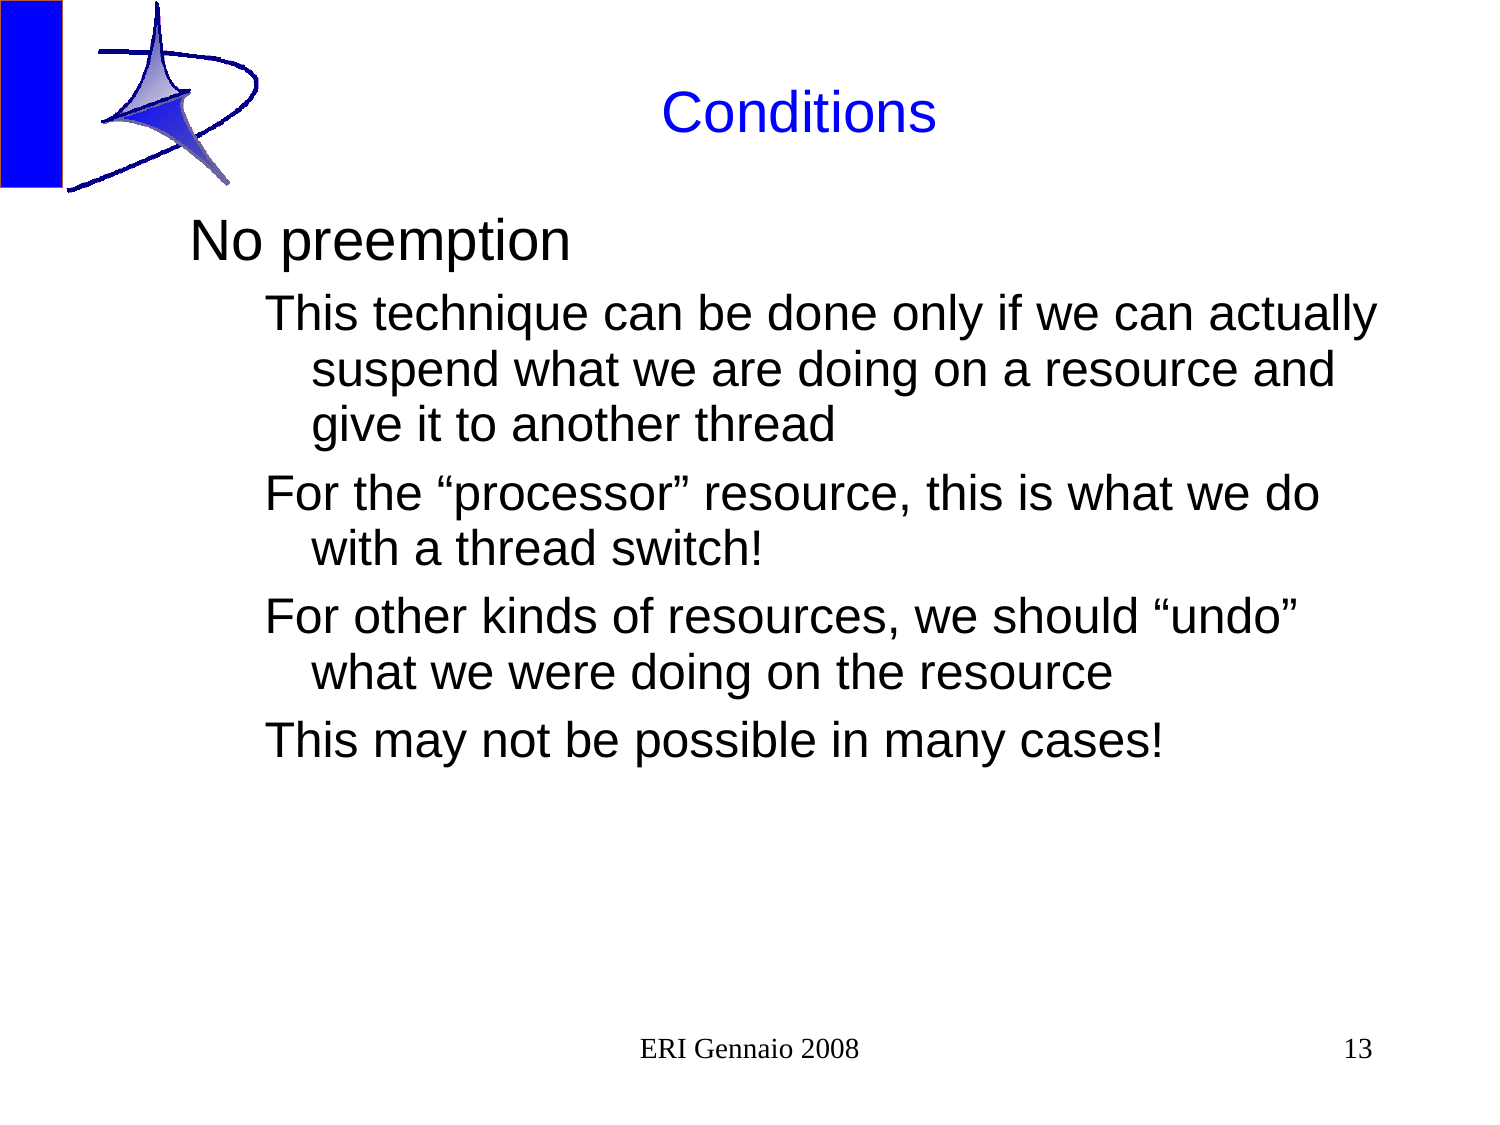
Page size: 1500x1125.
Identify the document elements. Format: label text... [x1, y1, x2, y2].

picture [62, 0, 263, 197]
list No preemption This technique can be done only if we can actually suspend what we are doing on a resource and give it to another thread For the “processor” resource, this is what we do with a thread switch! For other kinds of resources, we should “undo” what we were doing on the resource This may not be possible in many cases! [174, 199, 1425, 963]
title Conditions [174, 61, 1425, 164]
